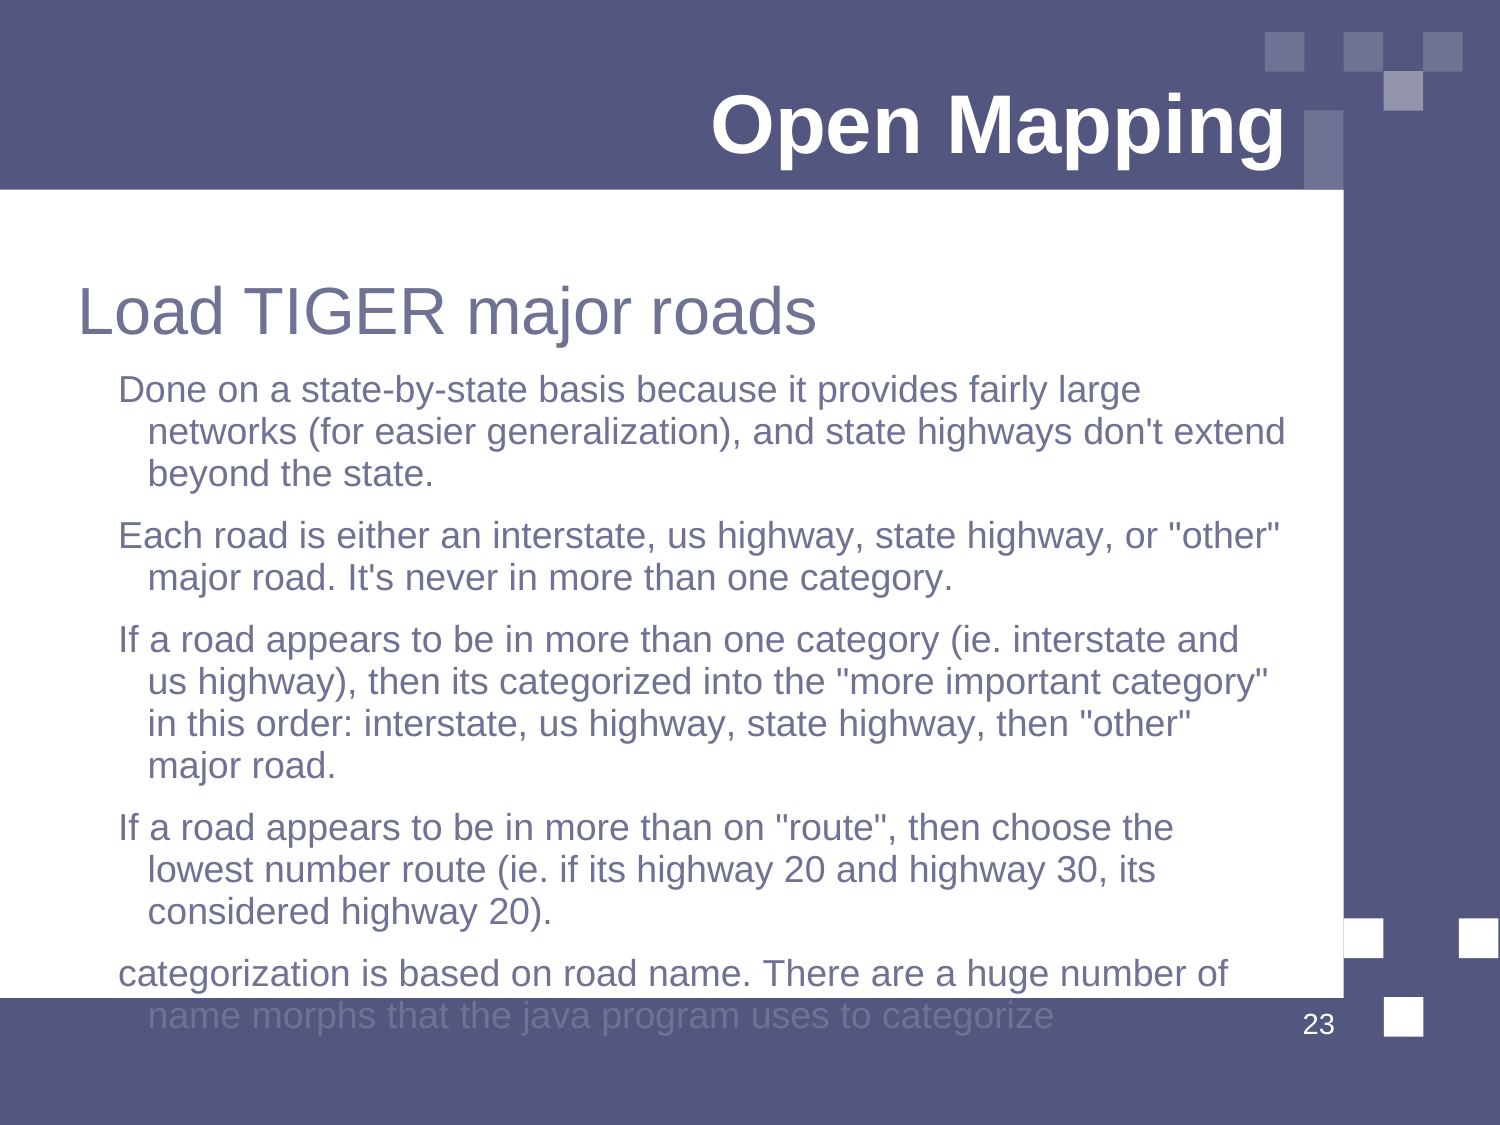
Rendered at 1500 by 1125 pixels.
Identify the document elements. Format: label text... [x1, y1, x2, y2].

title Open Mapping [58, 74, 1288, 176]
list Load TIGER major roads Done on a state-by-state basis because it provides fairly large networks (for easier generalization), and state highways don't extend beyond the state. Each road is either an interstate, us highway, state highway, or "other" major road. It's never in more than one category. If a road appears to be in more than one category (ie. interstate and us highway), then its categorized into the "more important category" in this order: interstate, us highway, state highway, then "other" major road. If a road appears to be in more than on "route", then choose the lowest number route (ie. if its highway 20 and highway 30, its considered highway 20). categorization is based on road name. There are a huge number of name morphs that the java program uses to categorize [59, 236, 1289, 1000]
